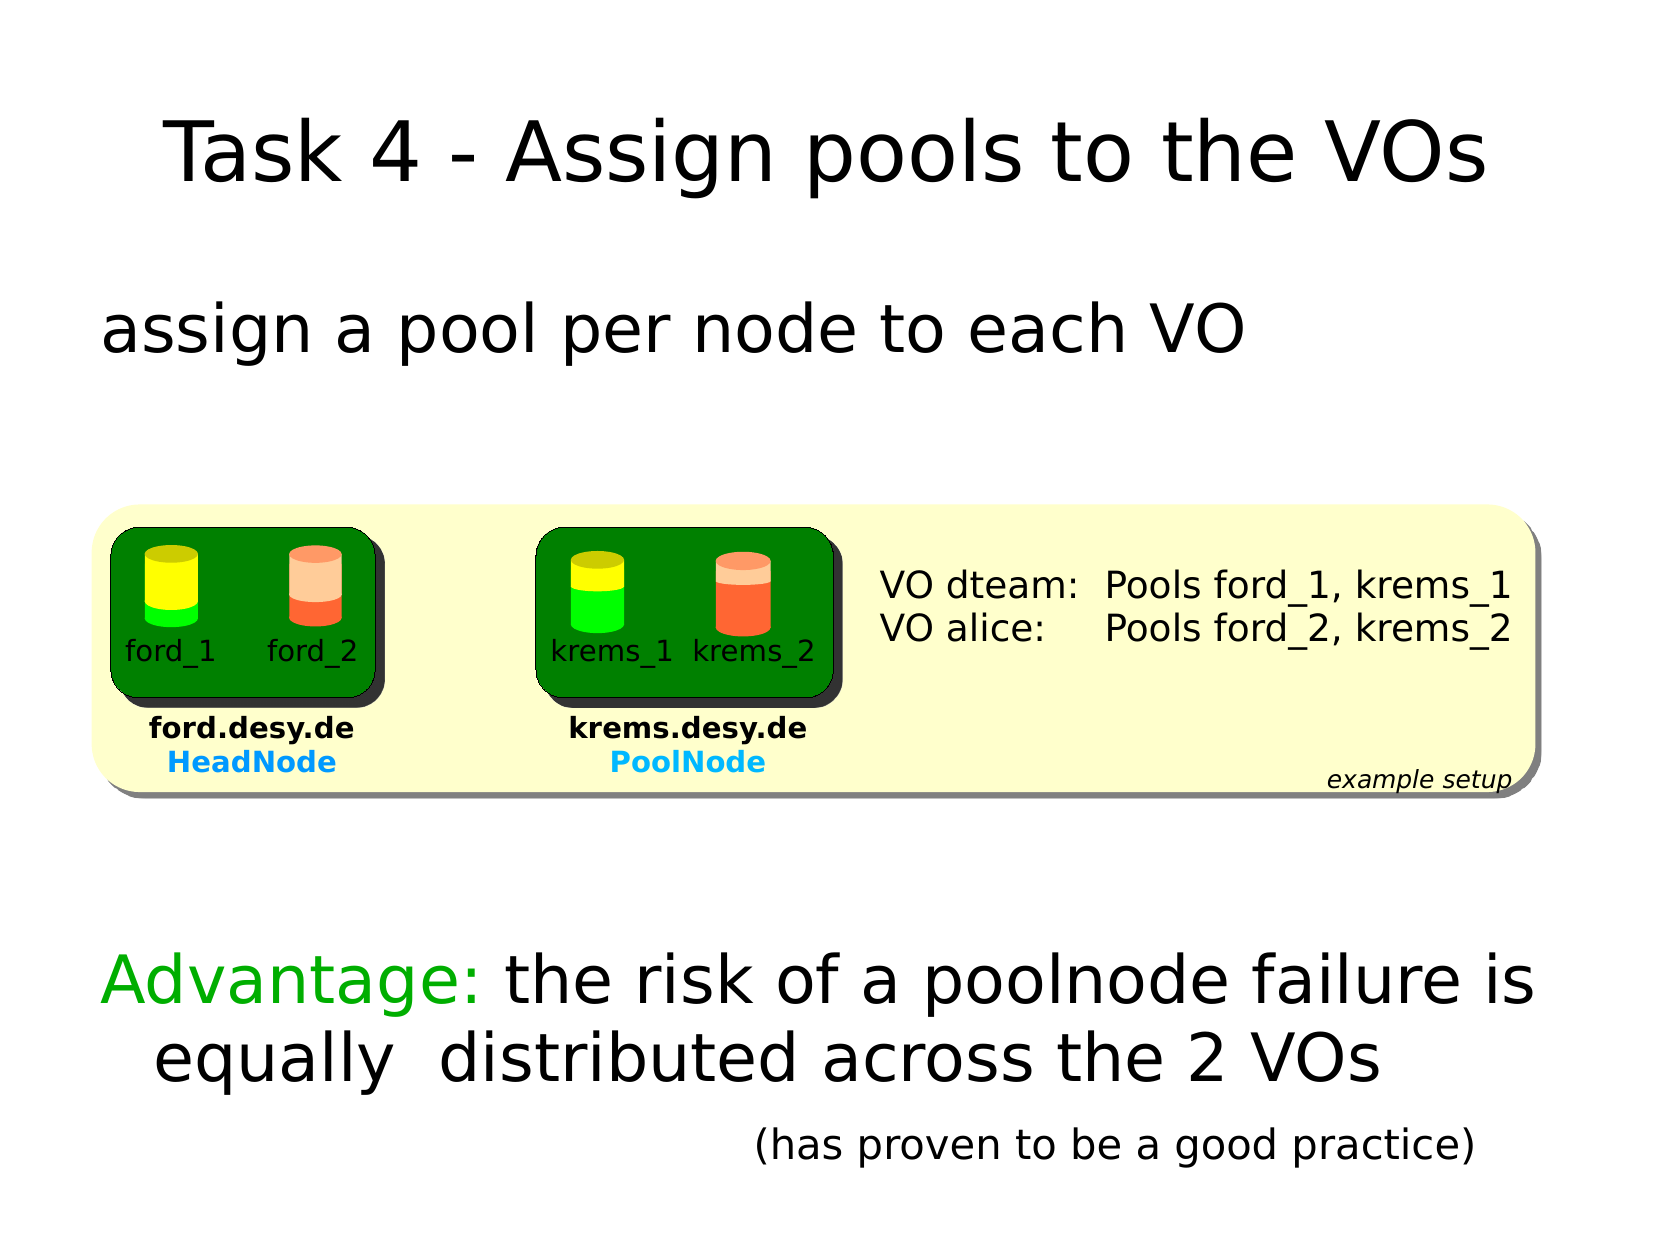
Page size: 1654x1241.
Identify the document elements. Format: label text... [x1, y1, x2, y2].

text_box [91, 504, 1536, 793]
text_box ford.desy.de HeadNode [134, 703, 370, 788]
text_box VO dteam: Pools ford_1, krems_1 VO alice: Pools ford_2, krems_2 [864, 556, 1521, 659]
text_box example setup [1312, 758, 1528, 803]
list assign a pool per node to each VO Advantage: the risk of a poolnode failure is equally distributed across the 2 VOs (has proven to be a good practice) [82, 290, 1571, 1176]
title Task 4 - Assign pools to the VOs [82, 56, 1571, 250]
text_box krems.desy.de PoolNode [553, 704, 823, 788]
text_box krems_1 [535, 627, 677, 677]
text_box ford_2 [252, 627, 374, 677]
text_box krems_2 [677, 627, 831, 677]
text_box ford_1 [110, 627, 232, 677]
